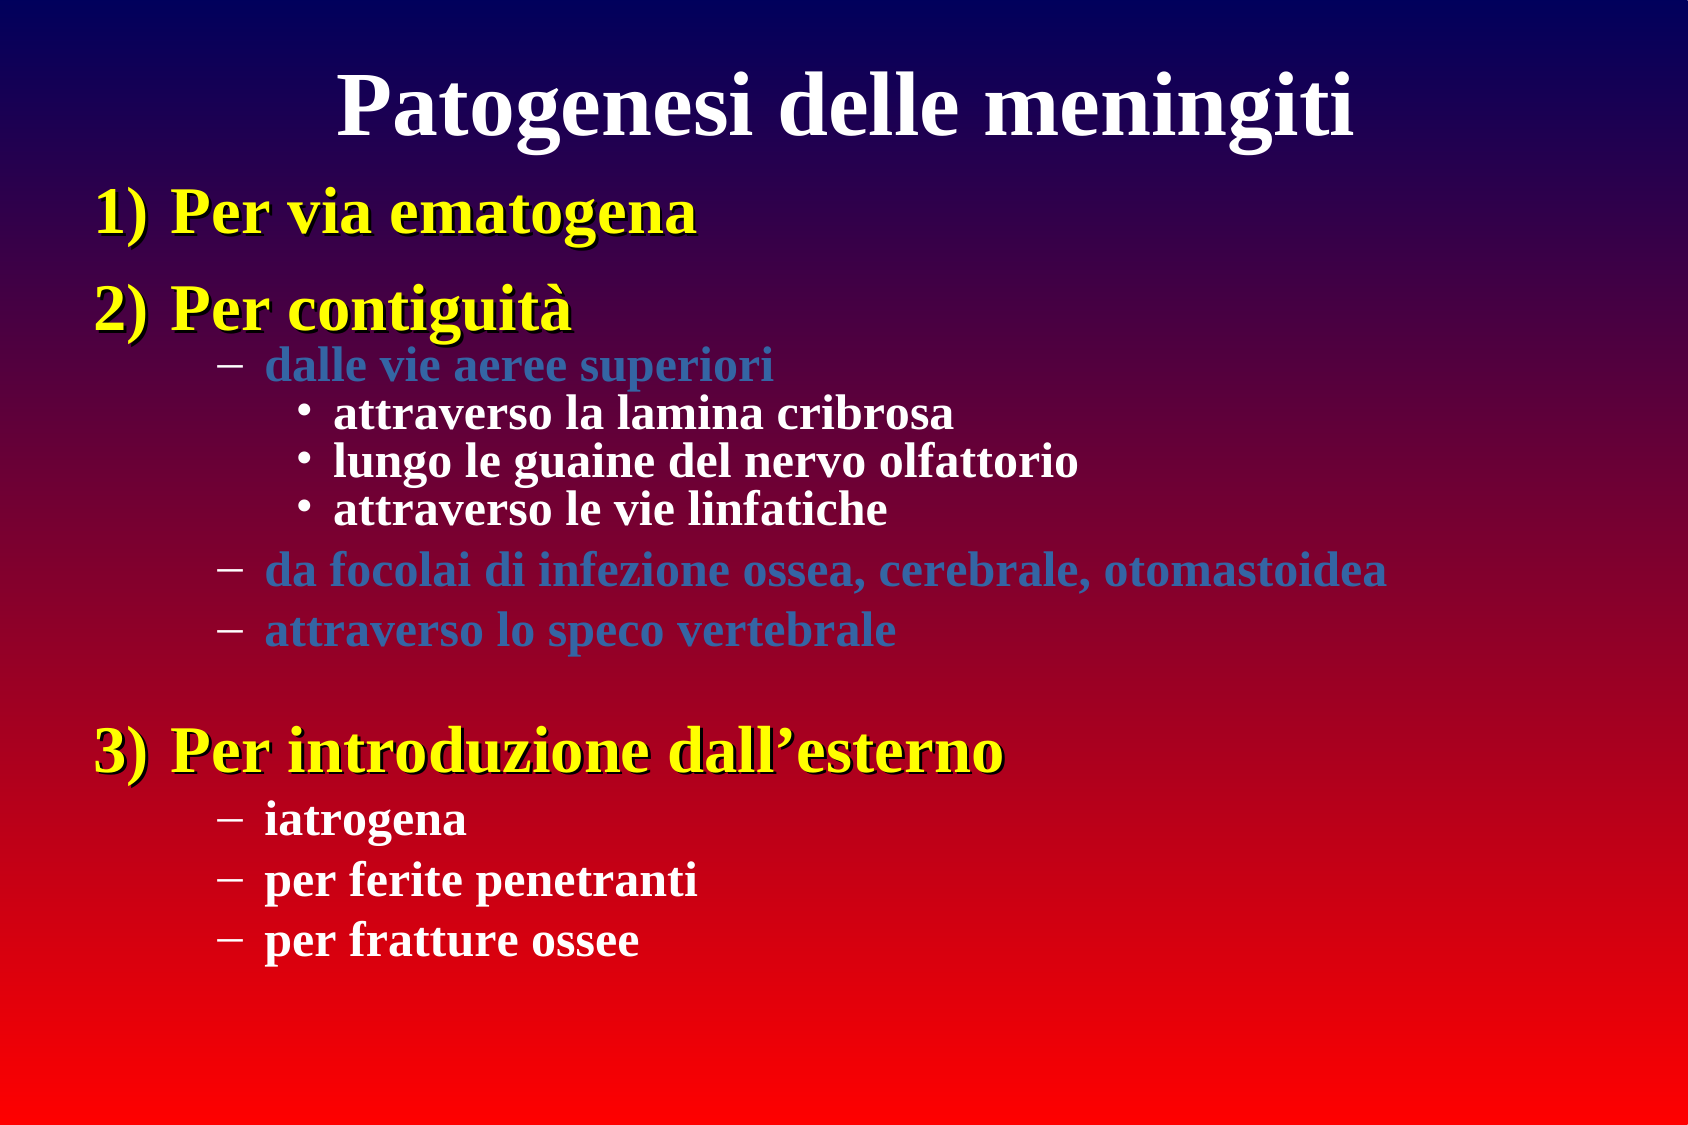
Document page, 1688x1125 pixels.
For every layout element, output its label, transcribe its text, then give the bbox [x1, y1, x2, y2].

text_box Patogenesi delle meningiti [56, 36, 1638, 162]
text_box 1) Per via ematogena 2) Per contiguità dalle vie aeree superiori attraverso la lamina cribrosa lungo le guaine del nervo olfattorio attraverso le vie linfatiche da focolai di infezione ossea, cerebrale, otomastoidea attraverso lo speco vertebrale 3) Per introduzione dall’esterno iatrogena per ferite penetranti per fratture ossee [78, 174, 1616, 1079]
